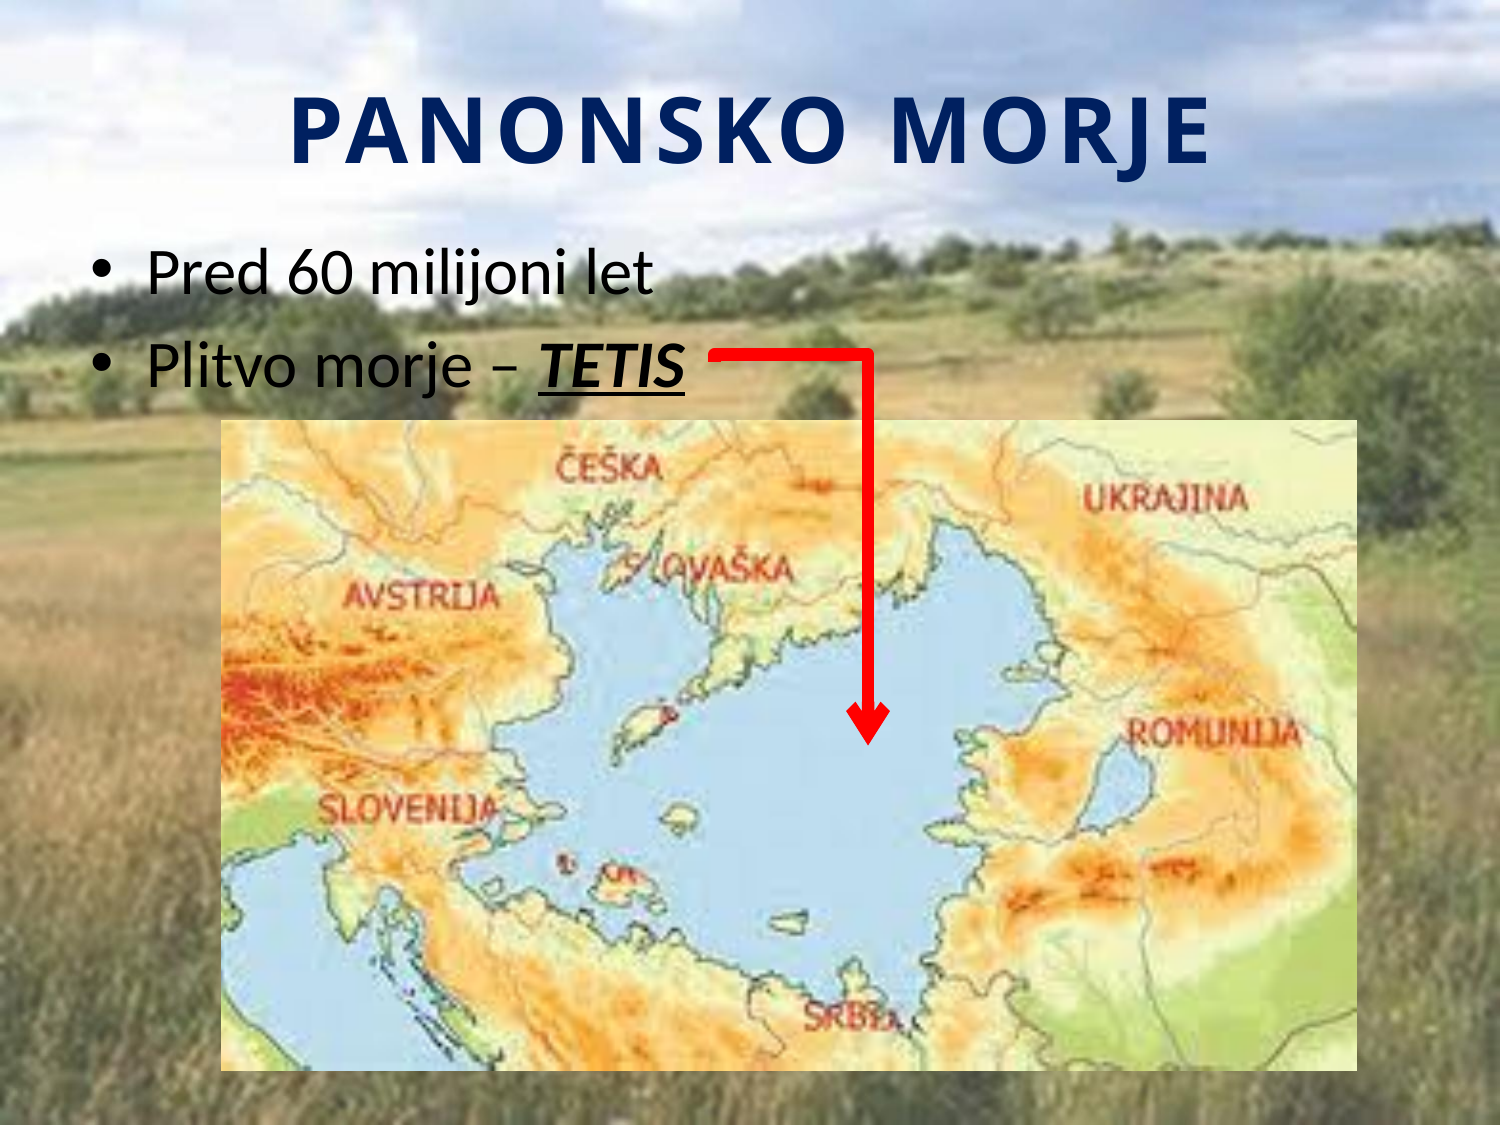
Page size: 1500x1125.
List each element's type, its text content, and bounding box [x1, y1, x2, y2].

picture [0, 0, 1500, 1125]
list Pred 60 milijoni let Plitvo morje – TETIS [75, 220, 1425, 1005]
title PANONSKO MORJE [75, 45, 1425, 208]
